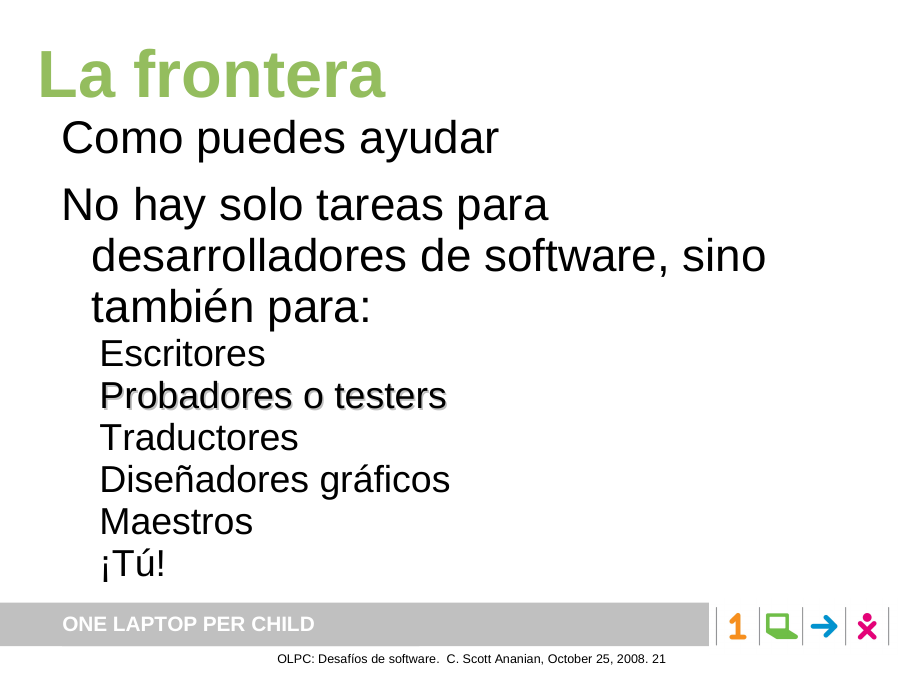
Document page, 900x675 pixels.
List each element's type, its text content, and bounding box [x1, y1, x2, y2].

list Como puedes ayudar No hay solo tareas para desarrolladores de software, sino también para: Escritores Probadores o testers Traductores Diseñadores gráficos Maestros ¡Tú! [61, 112, 844, 675]
picture [844, 598, 898, 655]
title La frontera [37, 37, 856, 211]
